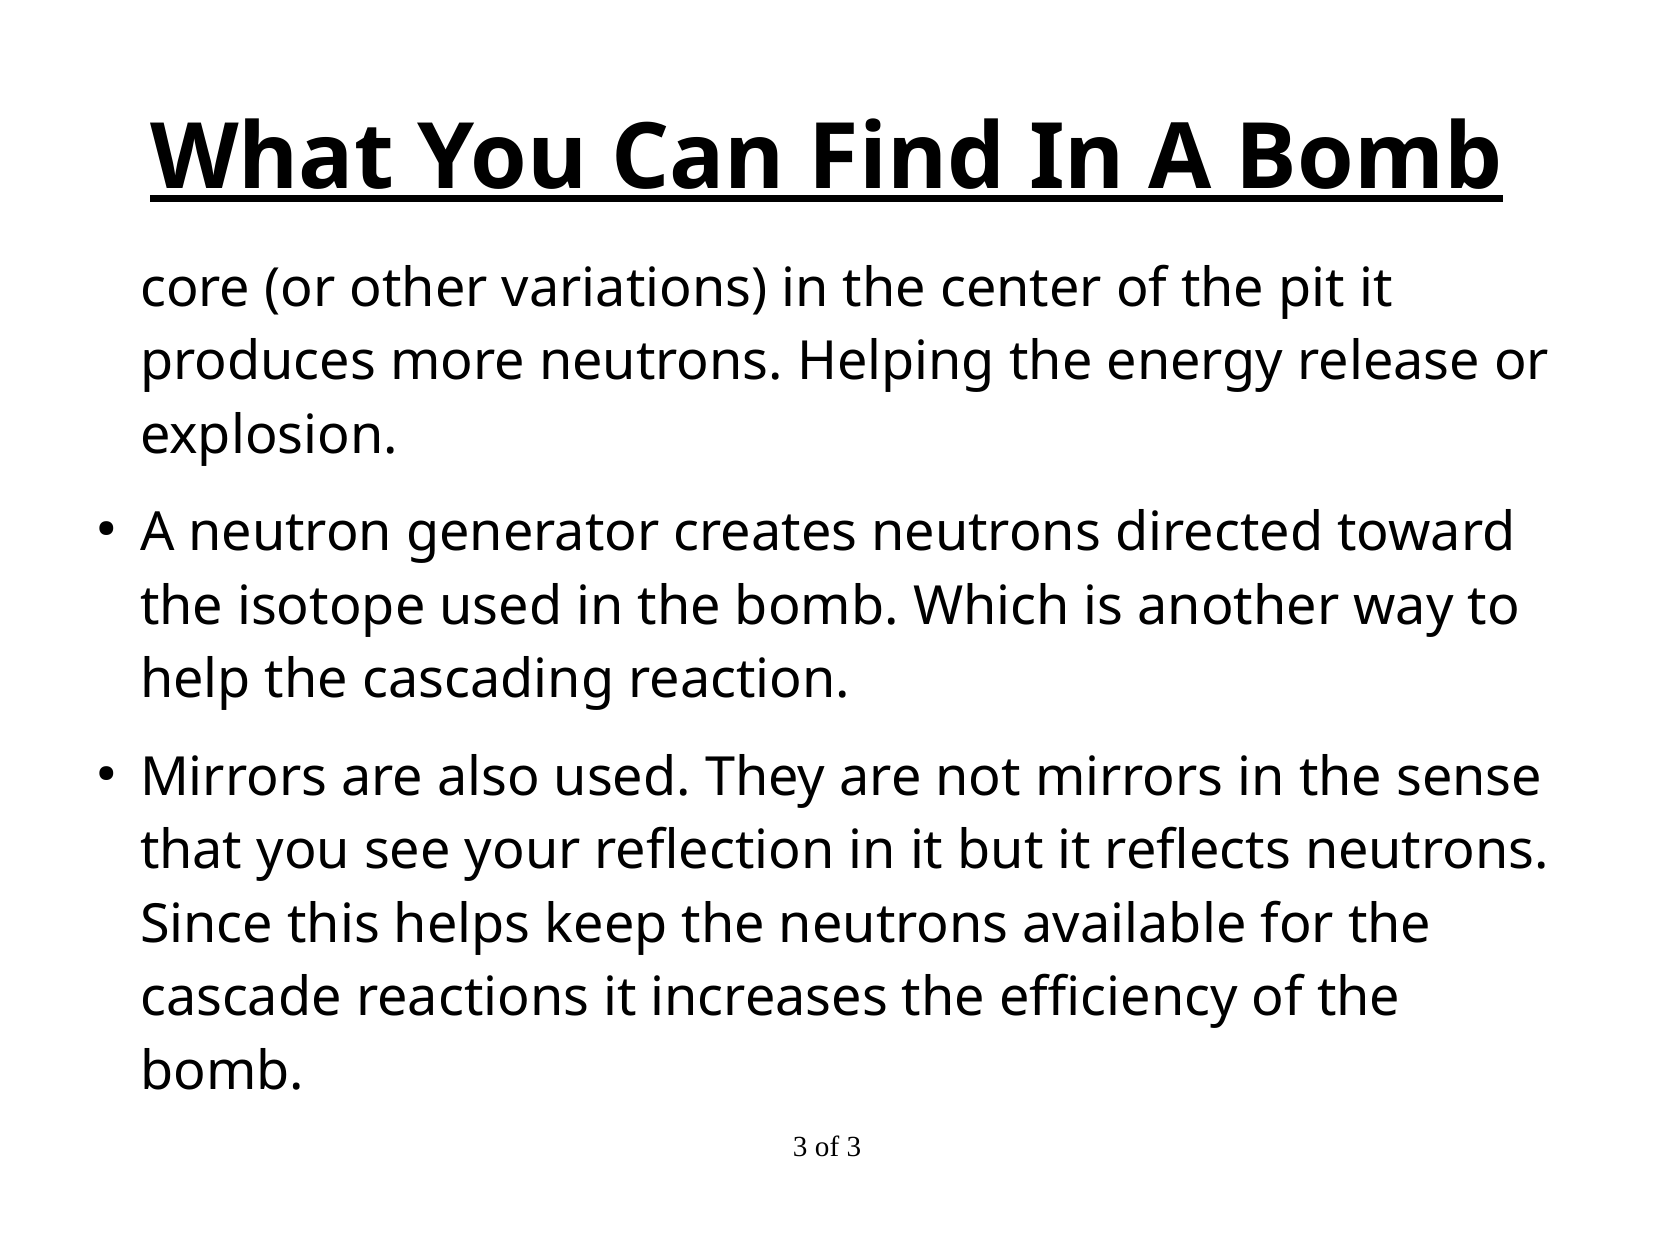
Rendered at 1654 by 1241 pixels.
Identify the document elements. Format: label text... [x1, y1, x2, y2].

list core (or other variations) in the center of the pit it produces more neutrons. Helping the energy release or explosion. A neutron generator creates neutrons directed toward the isotope used in the bomb. Which is another way to help the cascading reaction. Mirrors are also used. They are not mirrors in the sense that you see your reflection in it but it reflects neutrons. Since this helps keep the neutrons available for the cascade reactions it increases the efficiency of the bomb. [82, 248, 1571, 1117]
title What You Can Find In A Bomb [82, 49, 1571, 248]
